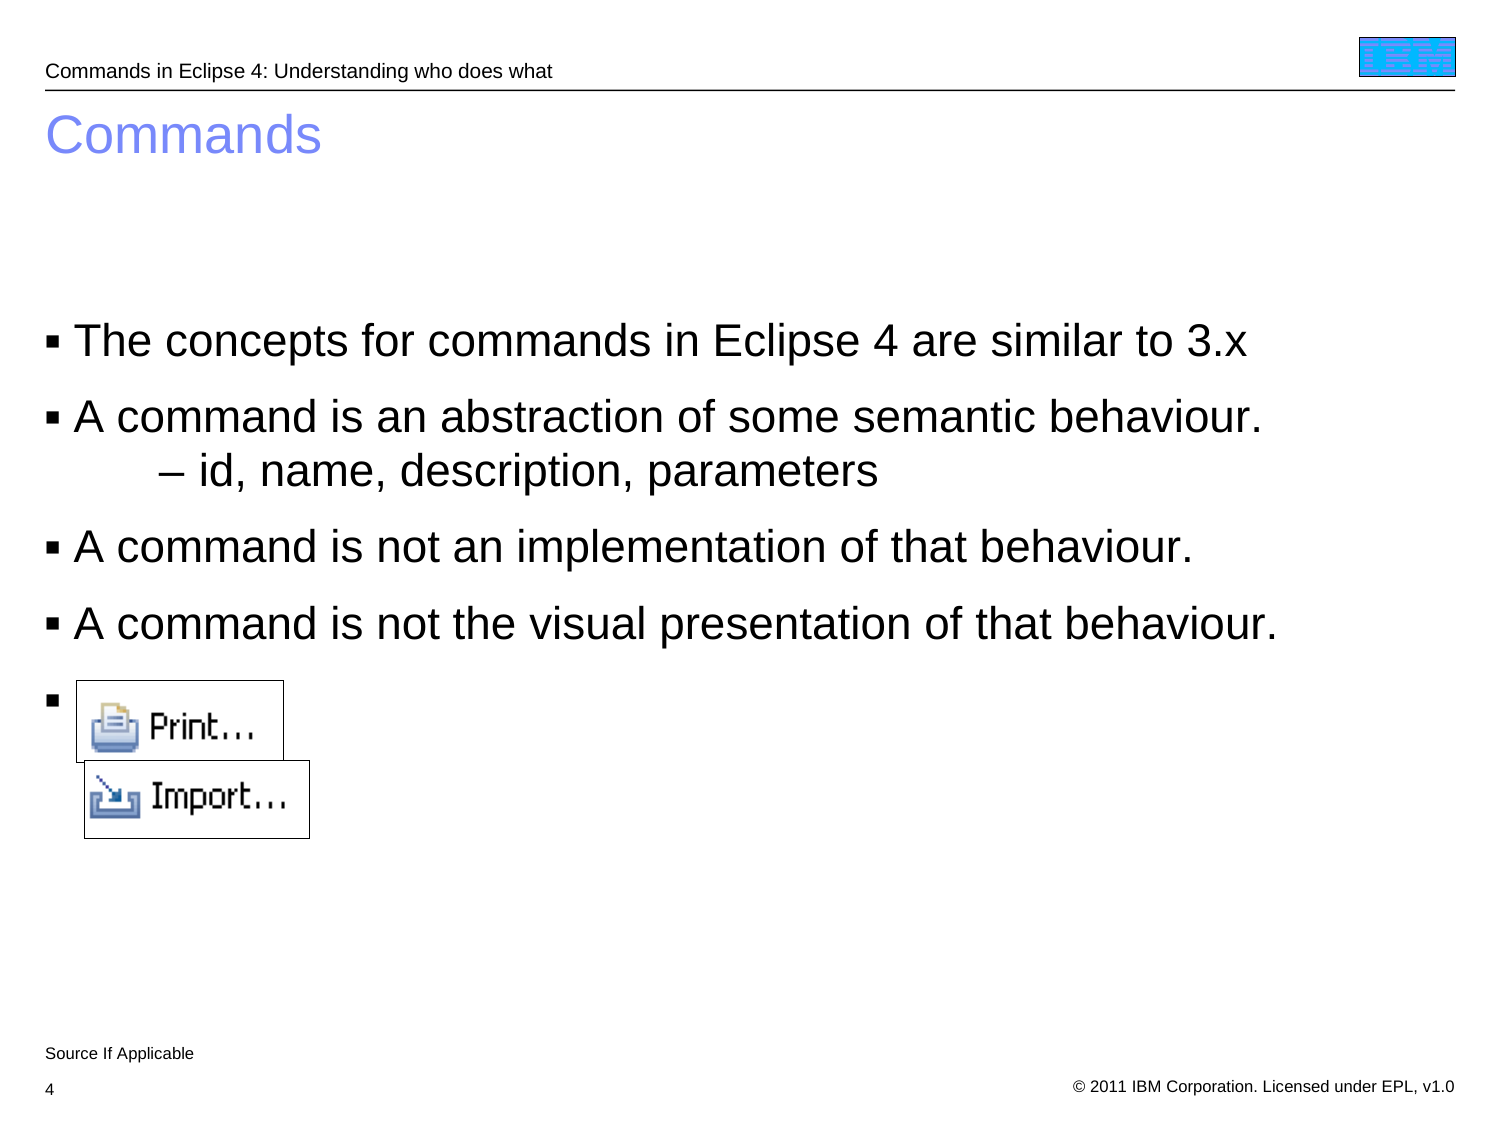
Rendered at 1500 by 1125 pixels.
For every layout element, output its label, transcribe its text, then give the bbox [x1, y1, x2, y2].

title Commands [30, 97, 1456, 218]
list The concepts for commands in Eclipse 4 are similar to 3.x A command is an abstraction of some semantic behaviour. id, name, description, parameters A command is not an implementation of that behaviour. A command is not the visual presentation of that behaviour. [30, 307, 1456, 1058]
picture [76, 680, 310, 839]
text_box Source If Applicable [30, 1021, 1441, 1072]
text_box Commands in Eclipse 4: Understanding who does what [30, 37, 1306, 83]
